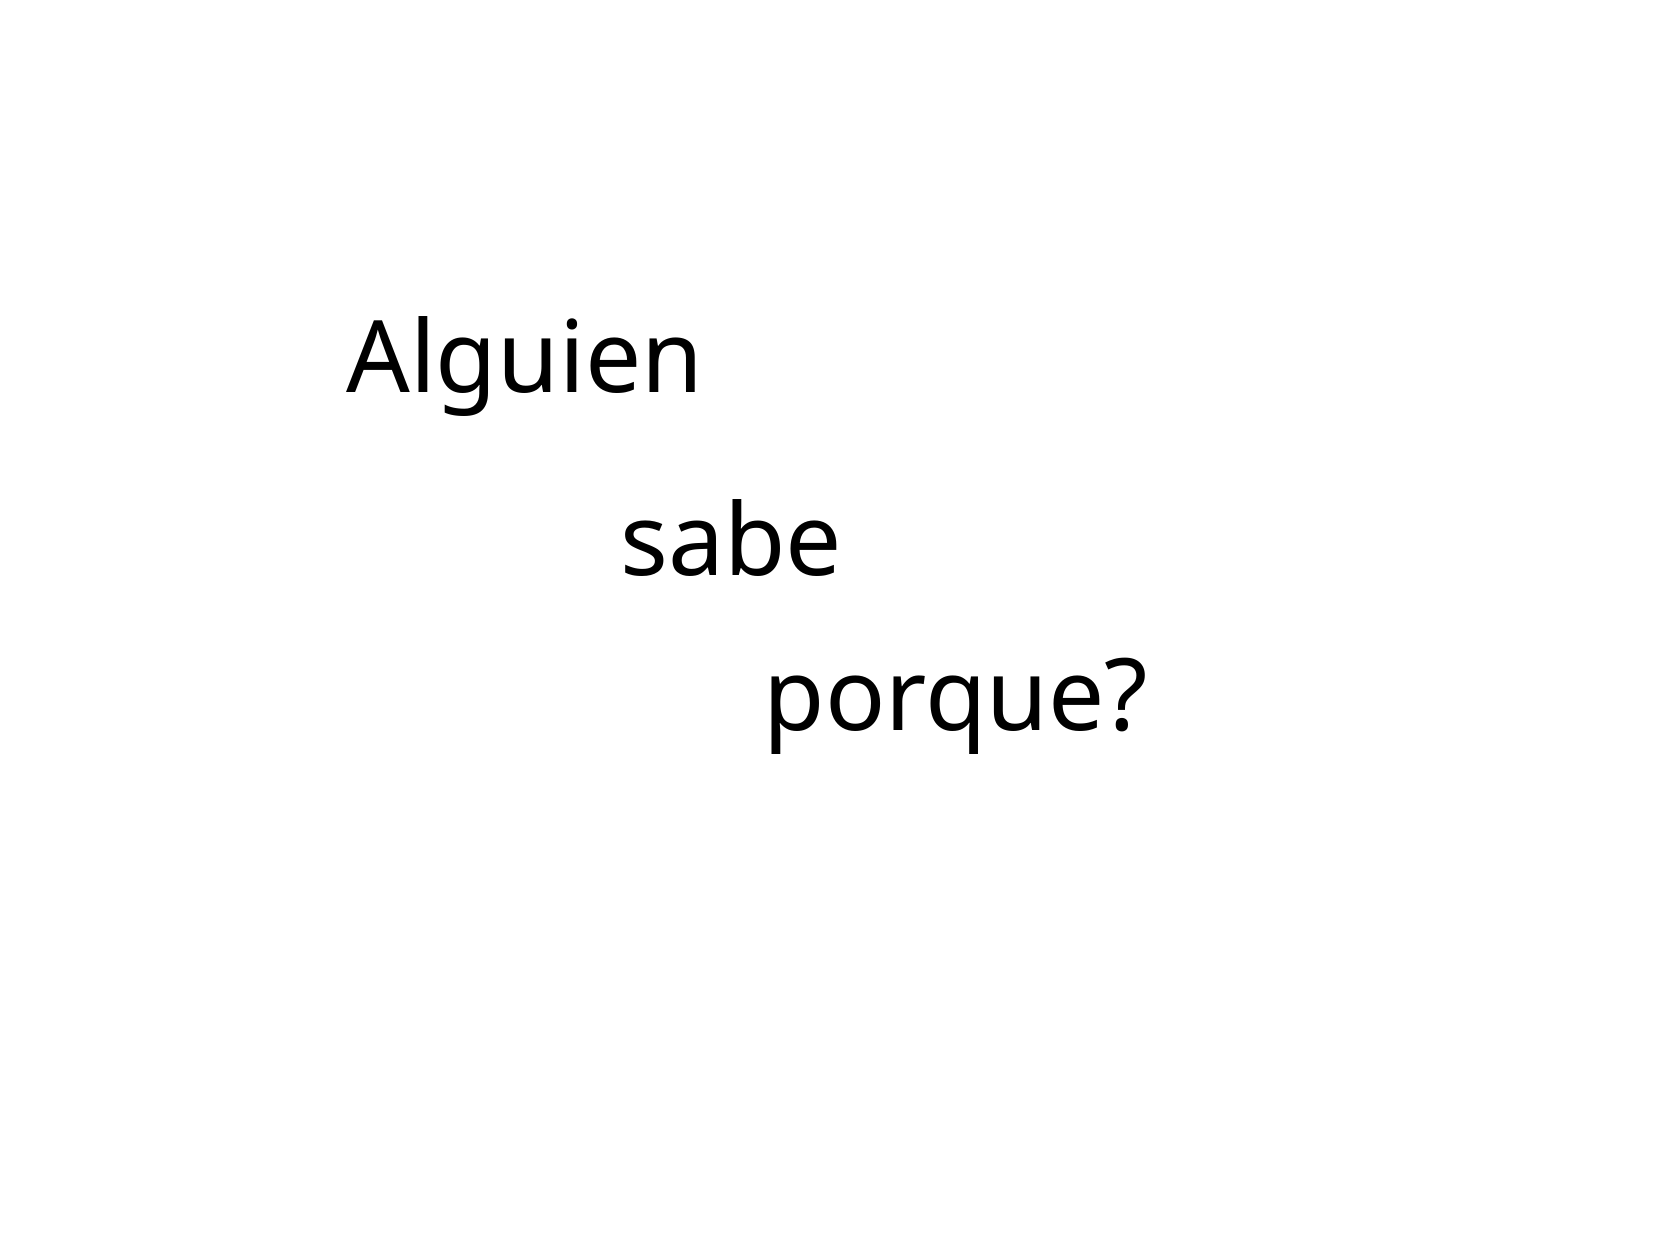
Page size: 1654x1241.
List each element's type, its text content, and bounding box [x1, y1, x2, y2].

title sabe [600, 440, 863, 633]
title porque? [750, 595, 1163, 788]
title Alguien [300, 257, 751, 451]
